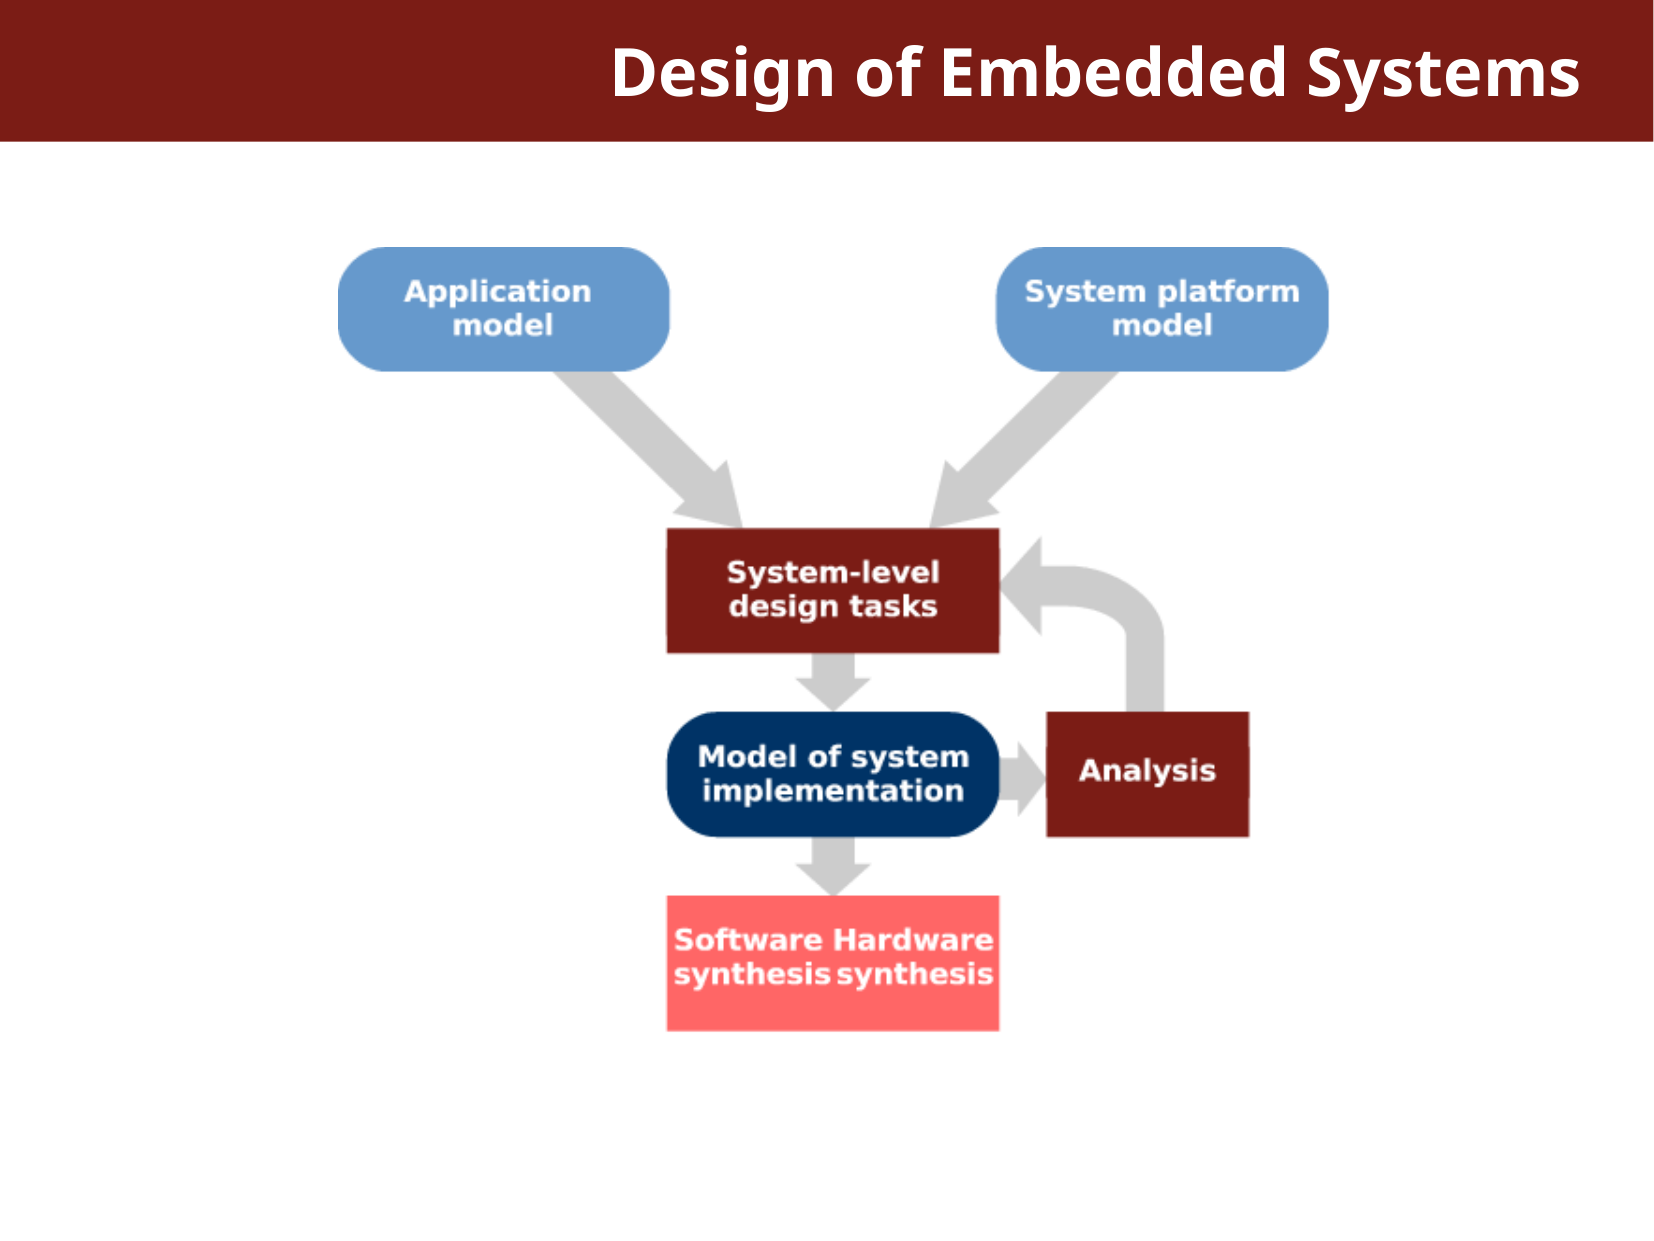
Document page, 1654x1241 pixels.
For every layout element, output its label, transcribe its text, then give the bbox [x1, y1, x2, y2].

title Design of Embedded Systems [0, 0, 1583, 142]
picture [338, 247, 1331, 1067]
